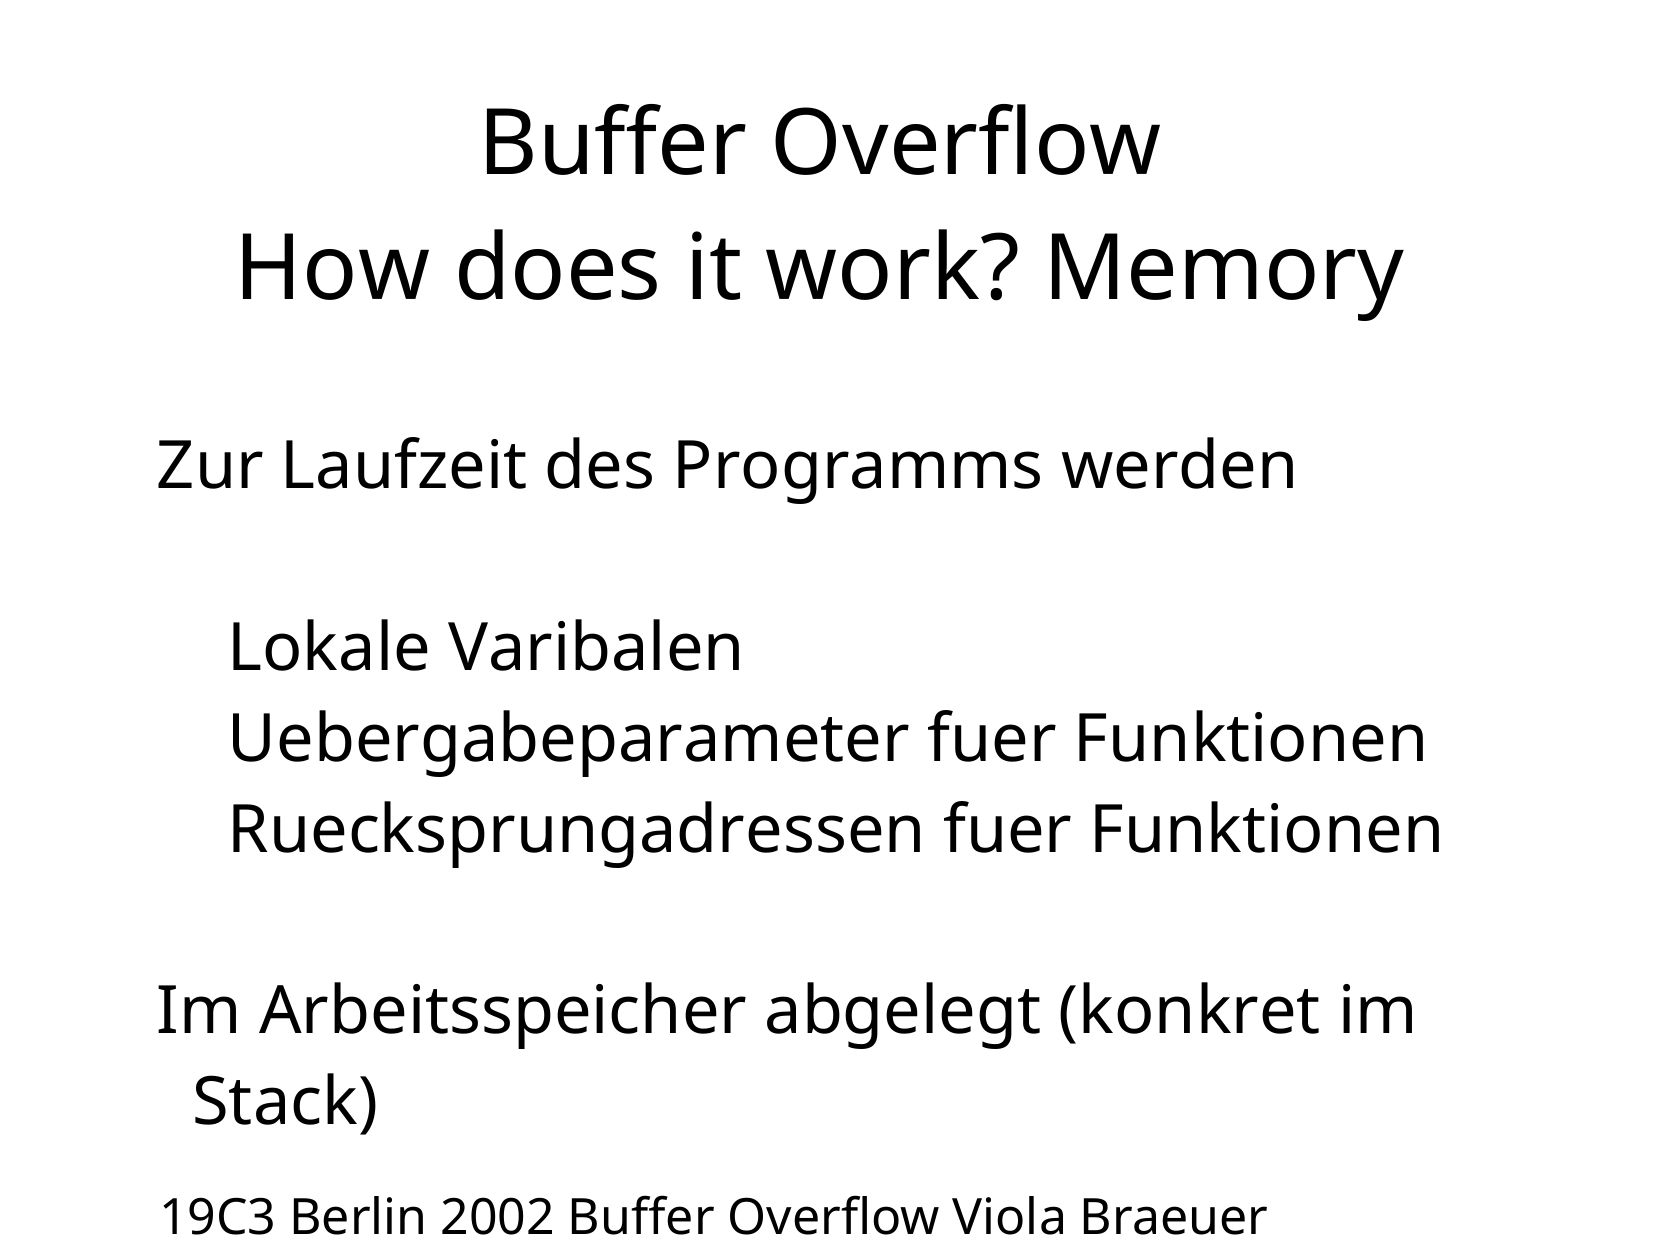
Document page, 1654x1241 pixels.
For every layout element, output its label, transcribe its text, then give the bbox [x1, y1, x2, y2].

text_box 19C3 Berlin 2002 Buffer Overflow Viola Braeuer [159, 1112, 1269, 1241]
text_box Buffer Overflow How does it work? Memory [114, 0, 1527, 327]
text_box Zur Laufzeit des Programms werden Lokale Varibalen Uebergabeparameter fuer Funktionen Ruecksprungadressen fuer Funktionen Im Arbeitsspeicher abgelegt (konkret im Stack) [121, 326, 1534, 1144]
